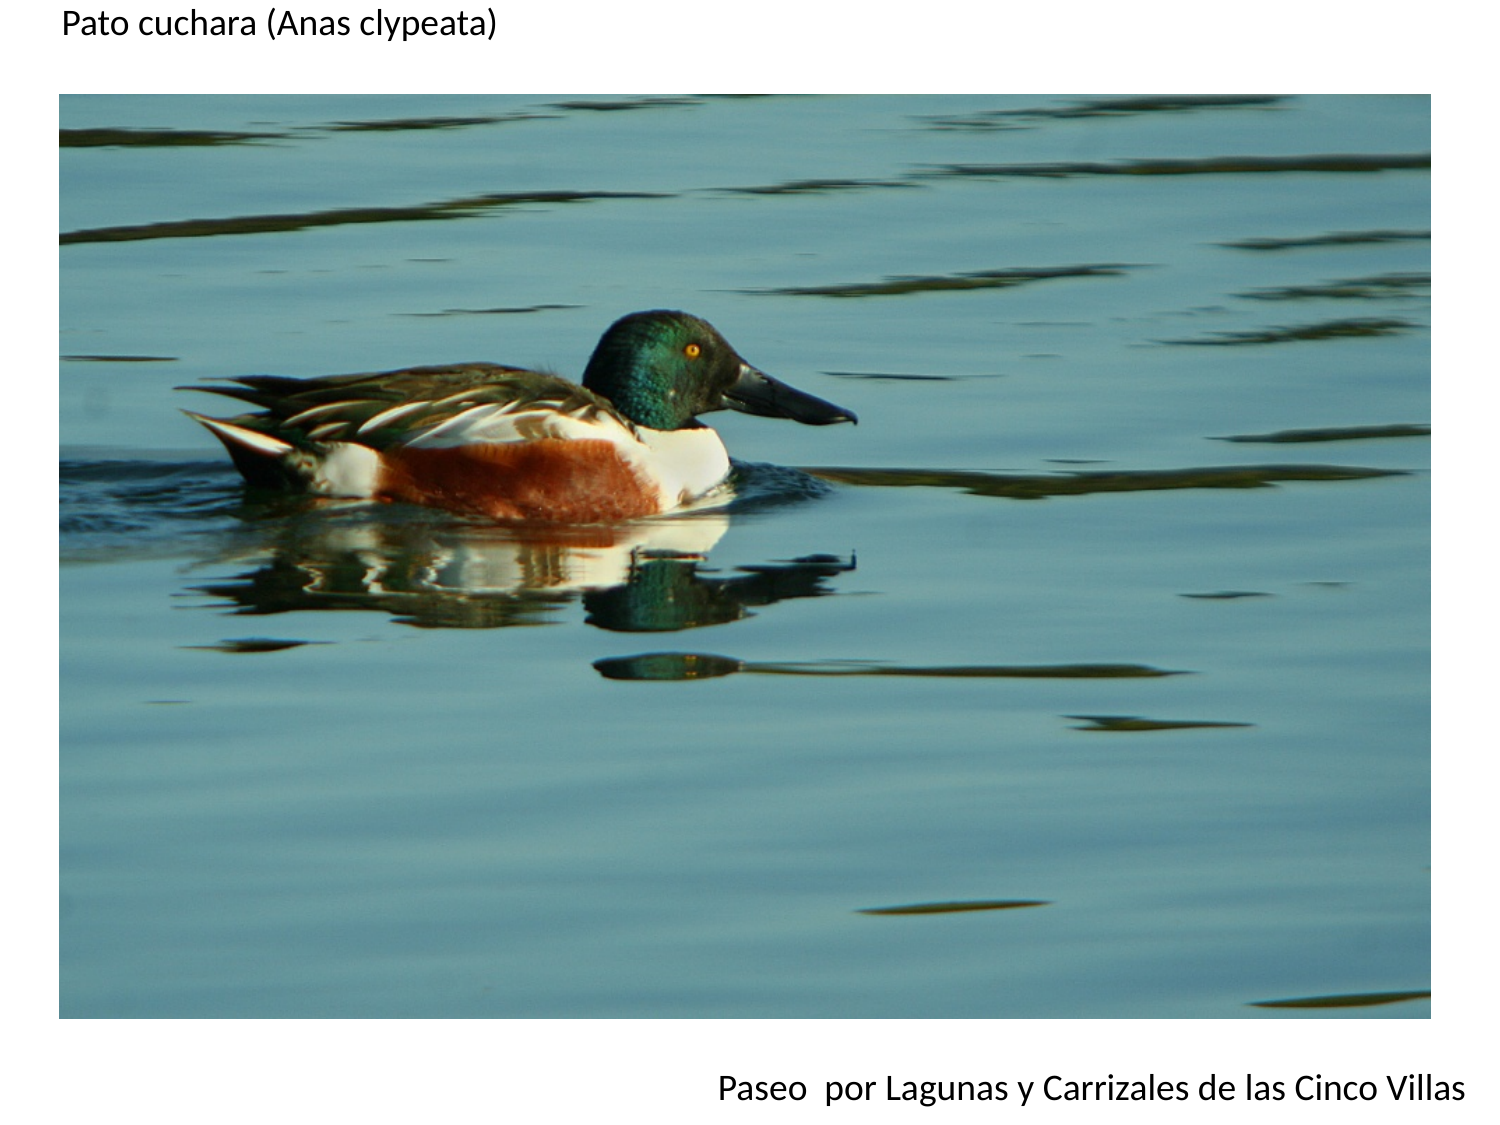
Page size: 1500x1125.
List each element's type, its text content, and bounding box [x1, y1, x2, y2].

picture [58, 93, 1431, 1020]
text_box Paseo por Lagunas y Carrizales de las Cinco Villas [703, 1064, 1500, 1118]
text_box Pato cuchara (Anas clypeata) [46, 0, 586, 53]
